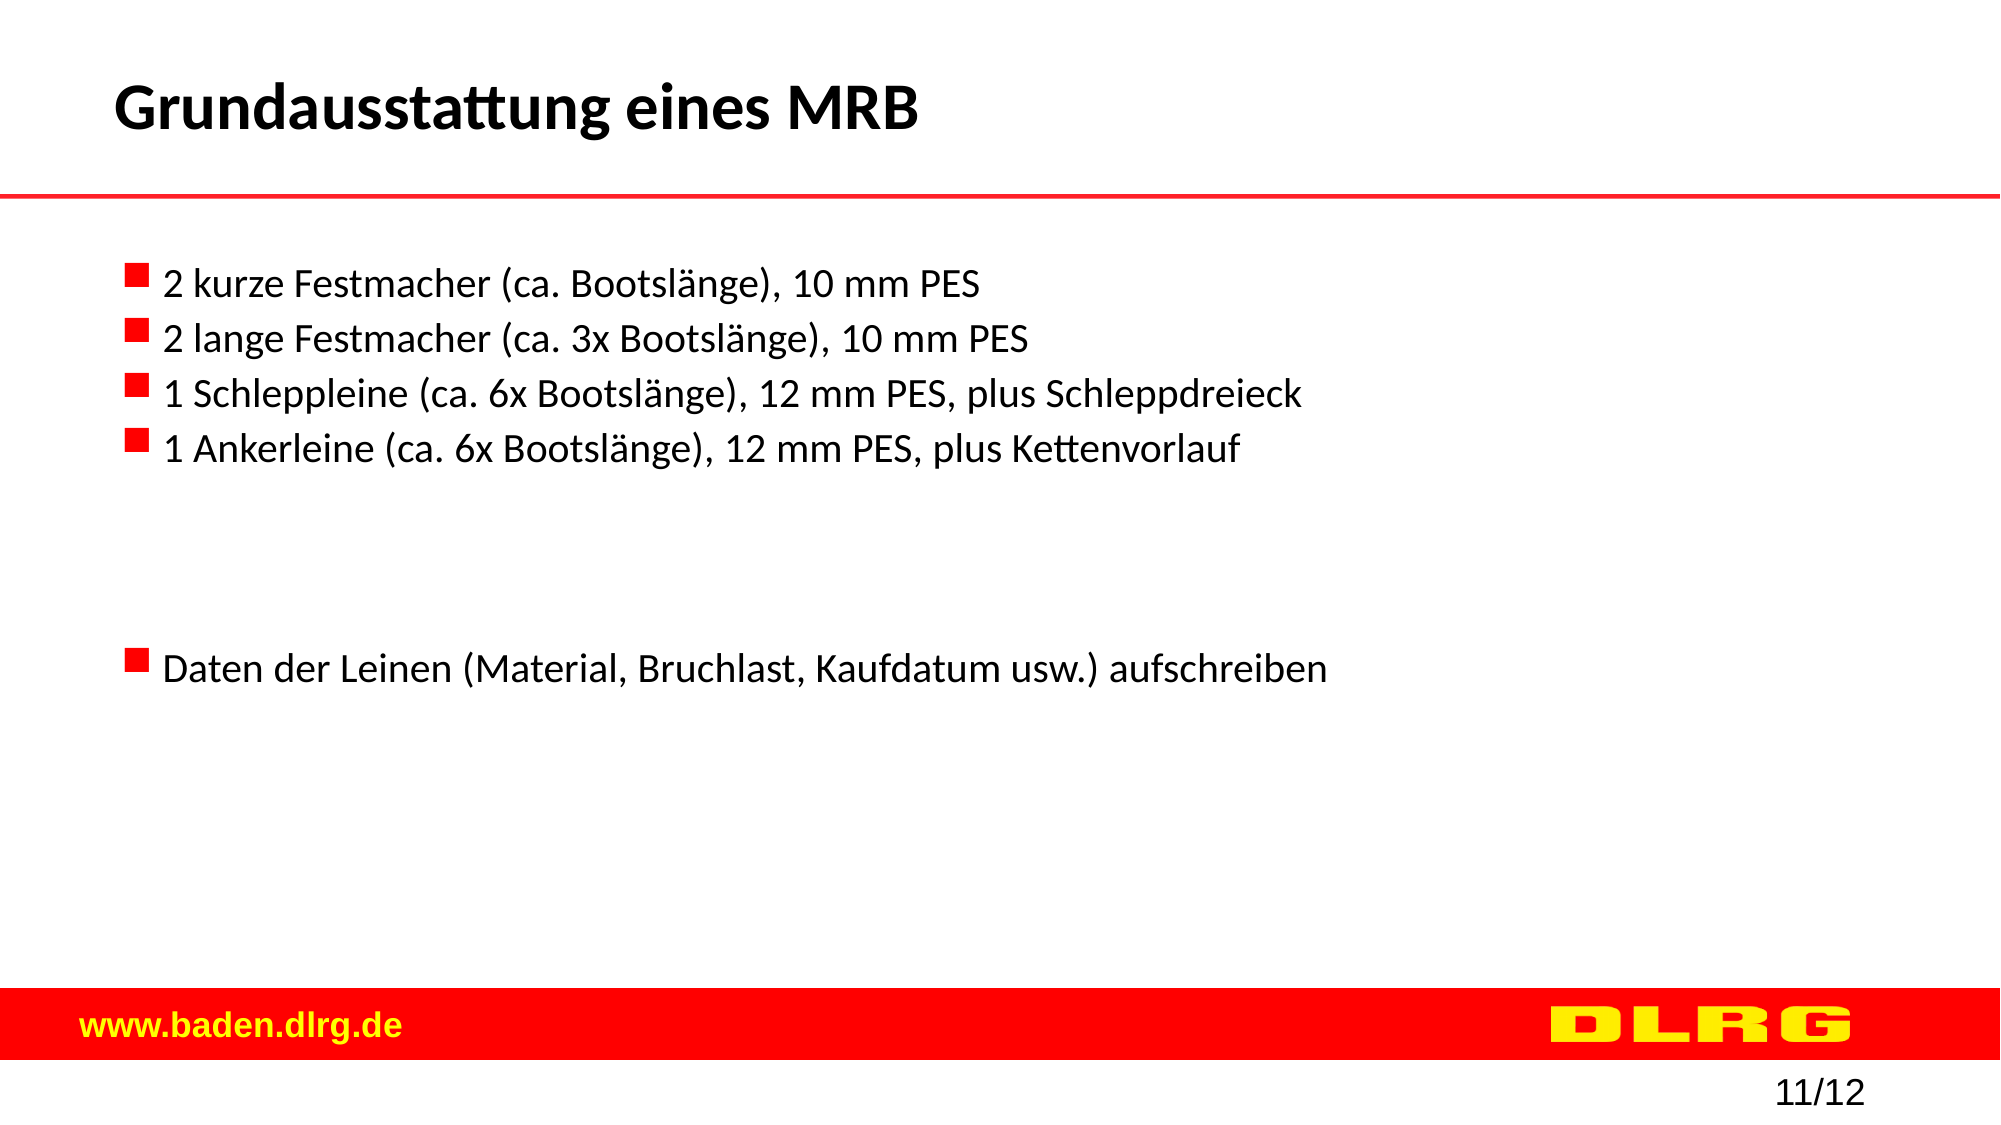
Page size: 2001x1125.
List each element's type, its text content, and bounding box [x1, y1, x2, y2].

text_box 2 kurze Festmacher (ca. Bootslänge), 10 mm PES 2 lange Festmacher (ca. 3x Bootslänge), 10 mm PES 1 Schleppleine (ca. 6x Bootslänge), 12 mm PES, plus Schleppdreieck 1 Ankerleine (ca. 6x Bootslänge), 12 mm PES, plus Kettenvorlauf Daten der Leinen (Material, Bruchlast, Kaufdatum usw.) aufschreiben [106, 243, 1856, 964]
picture [1551, 1006, 1850, 1042]
text_box 11/12 [1759, 1060, 1913, 1111]
text_box Grundausstattung eines MRB [99, 56, 1900, 149]
